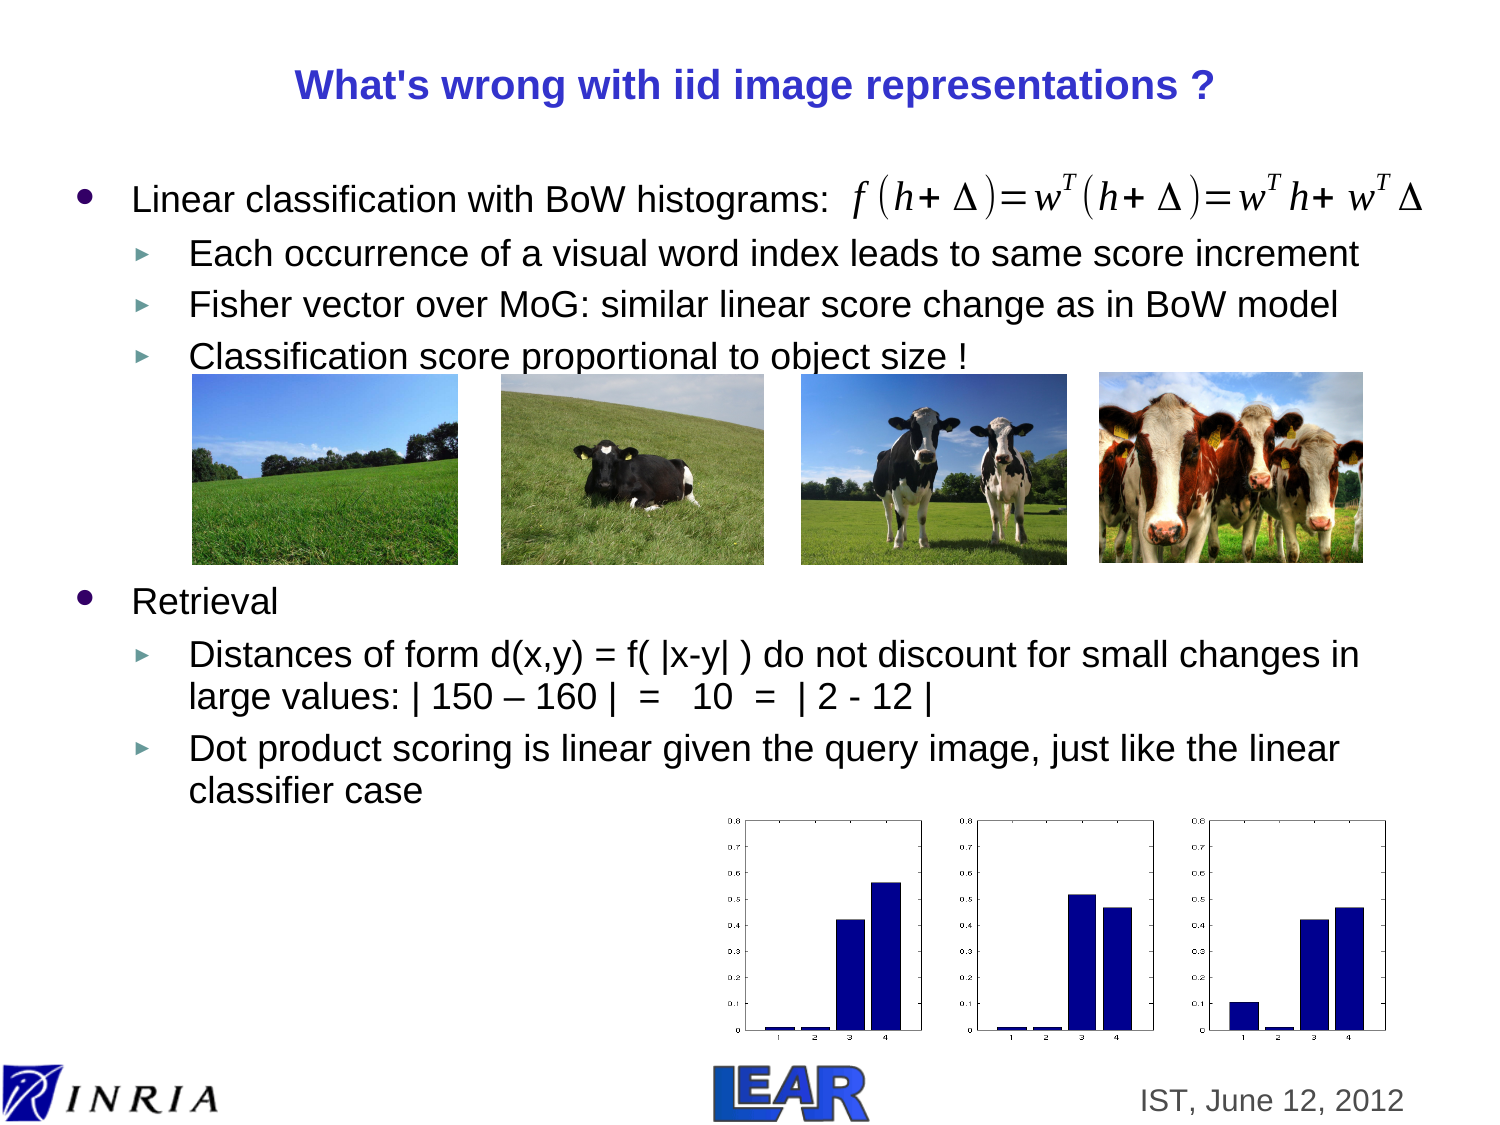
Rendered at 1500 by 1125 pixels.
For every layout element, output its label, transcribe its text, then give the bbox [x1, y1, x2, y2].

picture [0, 1050, 75, 1125]
picture [801, 374, 1067, 565]
list Linear classification with BoW histograms: Each occurrence of a visual word index leads to same score increment Fisher vector over MoG: similar linear score change as in BoW model Classification score proportional to object size ! Retrieval Distances of form d(x,y) = f( |x-y| ) do not discount for small changes in large values: | 150 – 160 | = 10 = | 2 - 12 | Dot product scoring is linear given the query image, just like the linear classifier case [75, 178, 1425, 1125]
title What's wrong with iid image representations ? [51, 46, 1459, 123]
picture [501, 374, 764, 565]
picture [1099, 372, 1363, 563]
chart [837, 167, 1434, 223]
picture [637, 801, 1463, 1058]
picture [192, 374, 458, 565]
